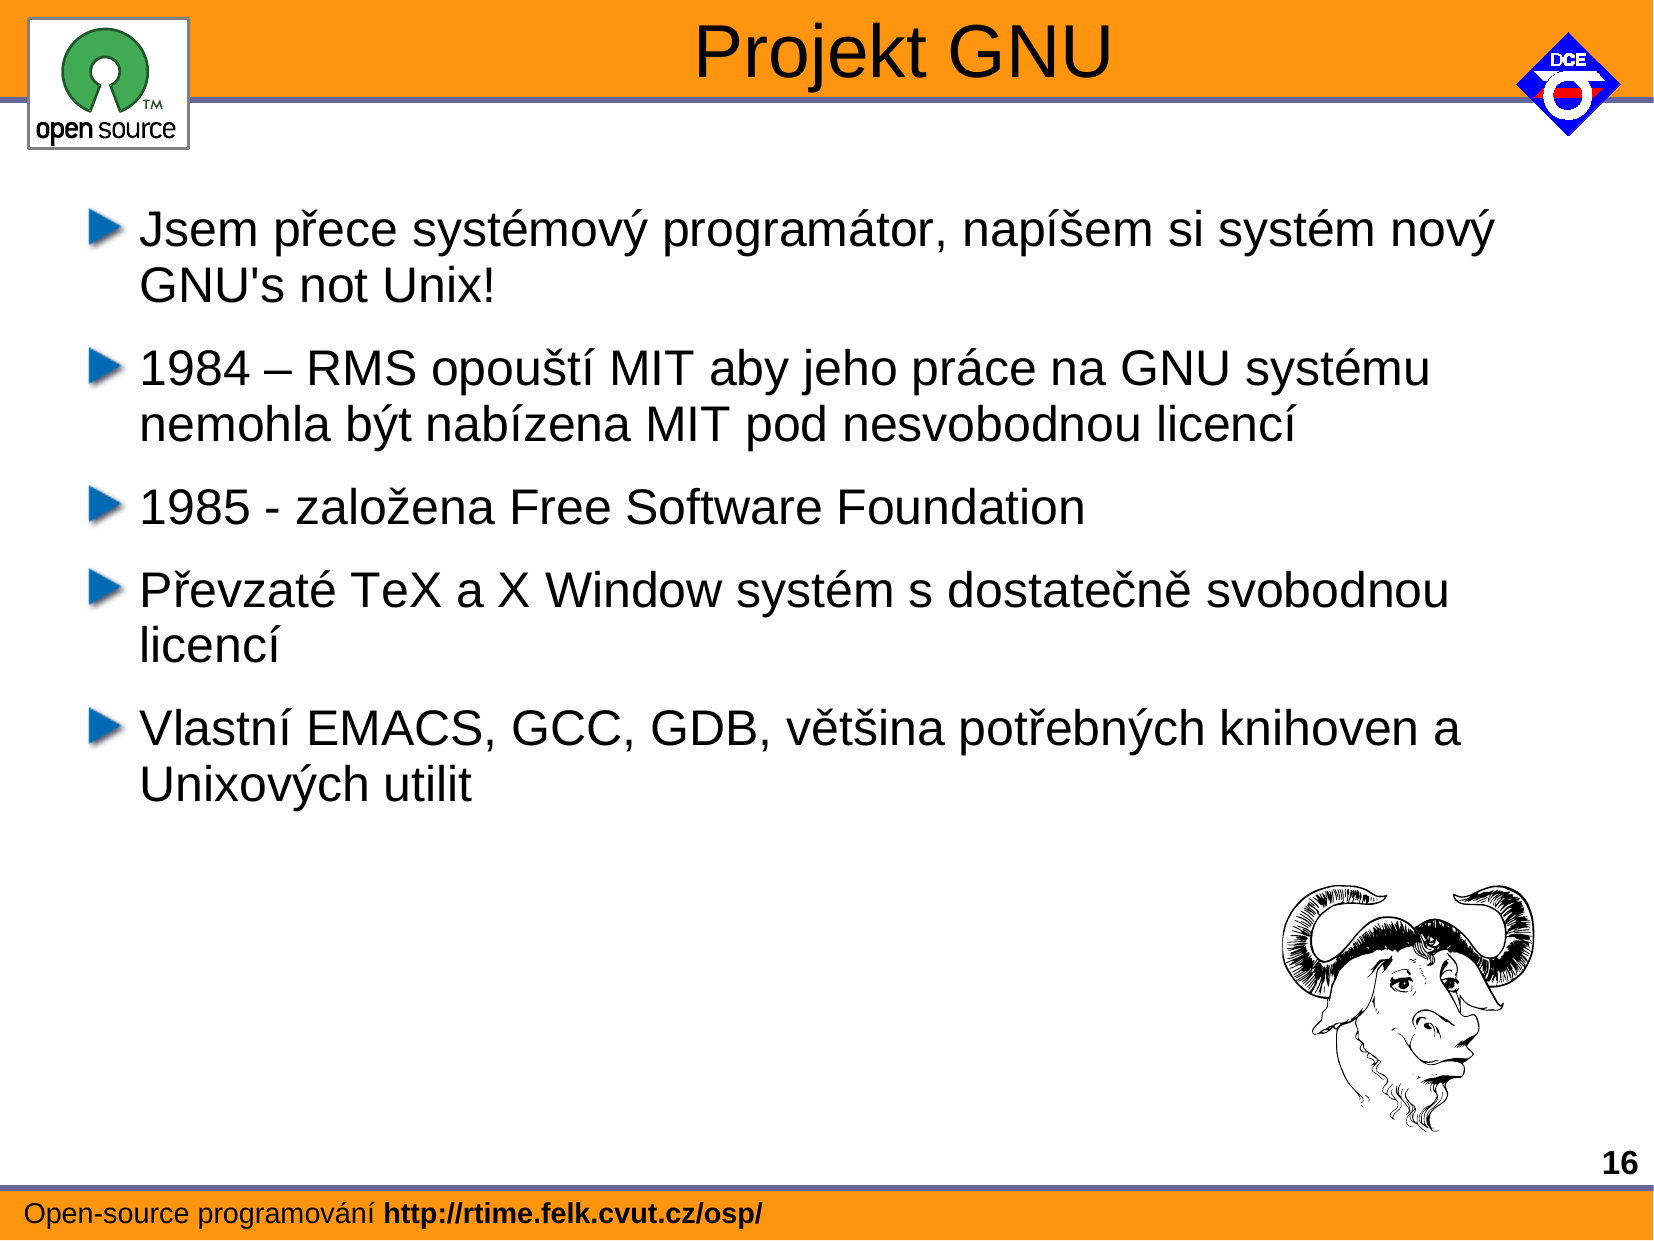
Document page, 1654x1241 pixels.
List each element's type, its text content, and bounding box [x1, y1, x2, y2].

picture [1282, 883, 1535, 1141]
title Projekt GNU [178, 4, 1631, 98]
list Jsem přece systémový programátor, napíšem si systém nový GNU's not Unix! 1984 – RMS opouští MIT aby jeho práce na GNU systému nemohla být nabízena MIT pod nesvobodnou licencí 1985 - založena Free Software Foundation Převzaté TeX a X Window systém s dostatečně svobodnou licencí Vlastní EMACS, GCC, GDB, většina potřebných knihoven a Unixových utilit [68, 201, 1592, 1118]
